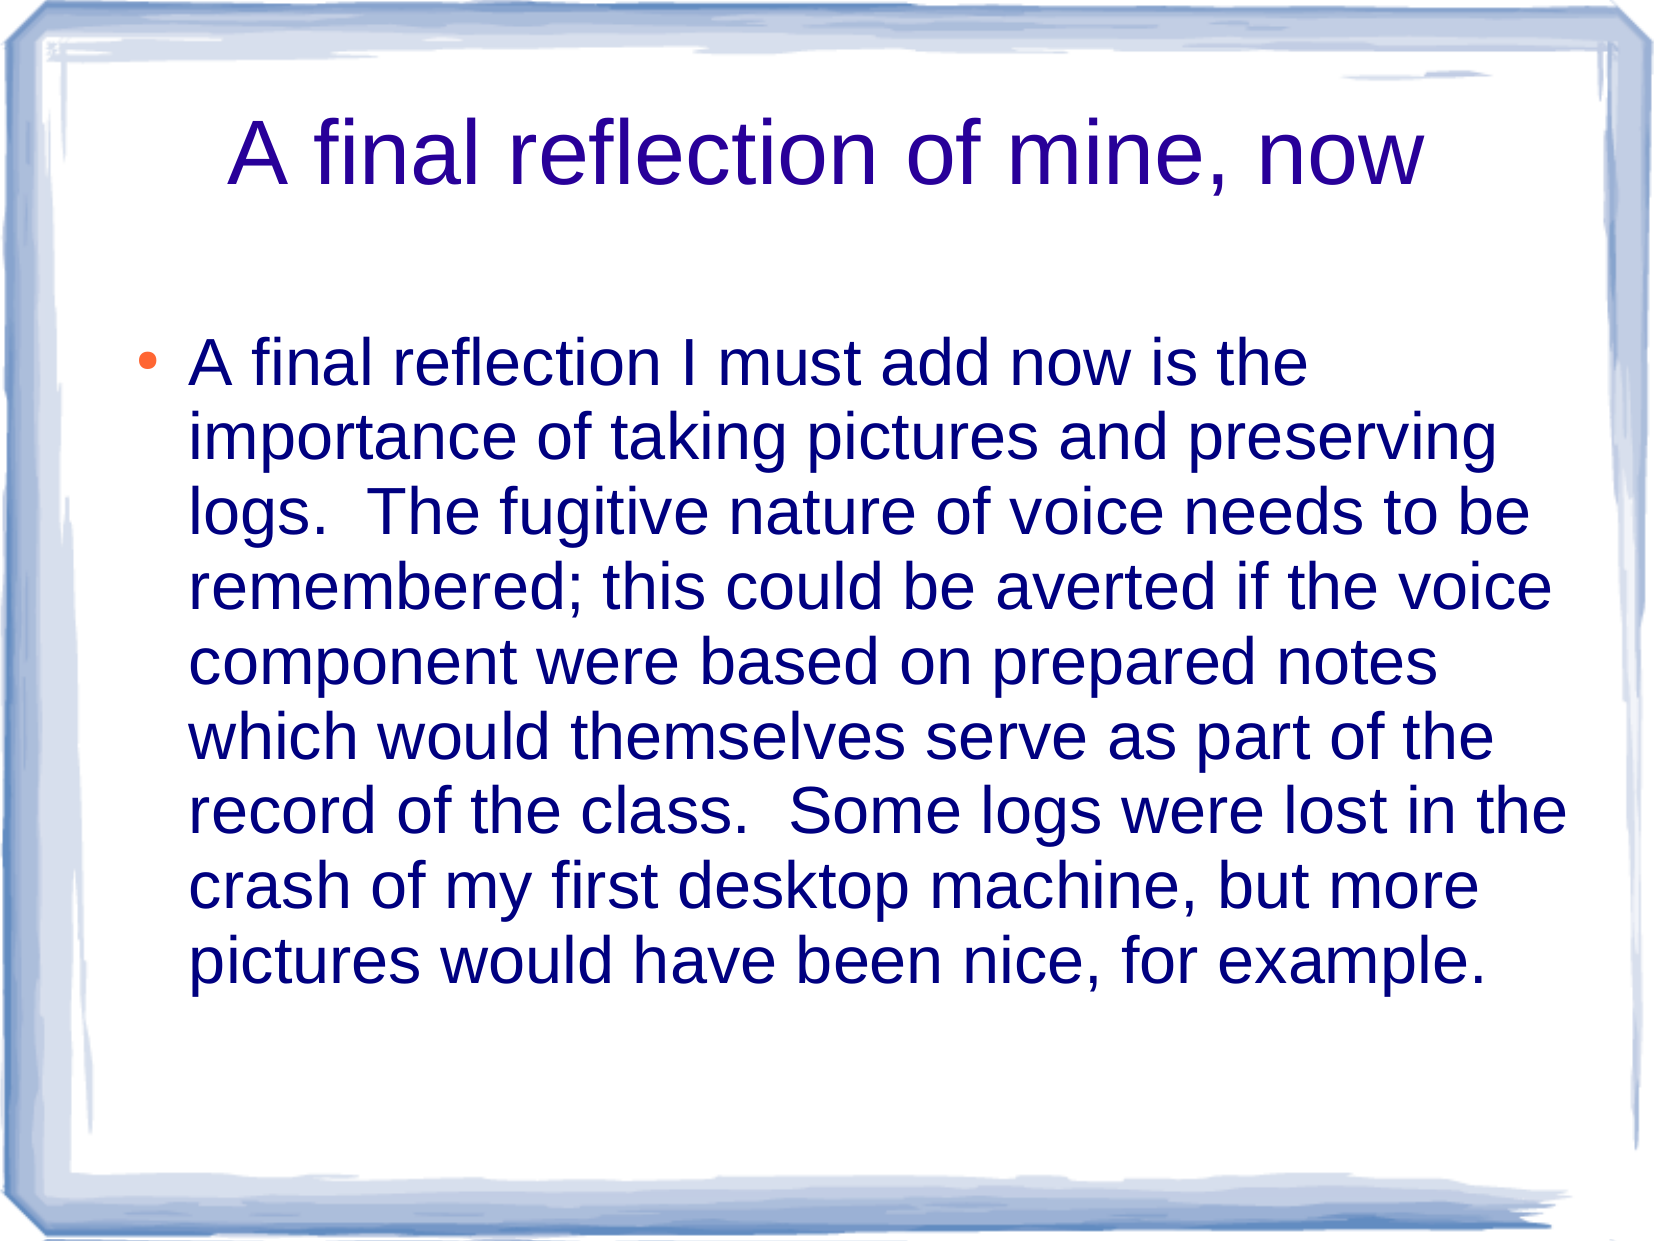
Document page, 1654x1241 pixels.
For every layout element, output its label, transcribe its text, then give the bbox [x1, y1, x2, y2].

list A final reflection I must add now is the importance of taking pictures and preserving logs. The fugitive nature of voice needs to be remembered; this could be averted if the voice component were based on prepared notes which would themselves serve as part of the record of the class. Some logs were lost in the crash of my first desktop machine, but more pictures would have been nice, for example. [118, 324, 1571, 998]
picture [0, 0, 1654, 1241]
title A final reflection of mine, now [82, 56, 1571, 250]
